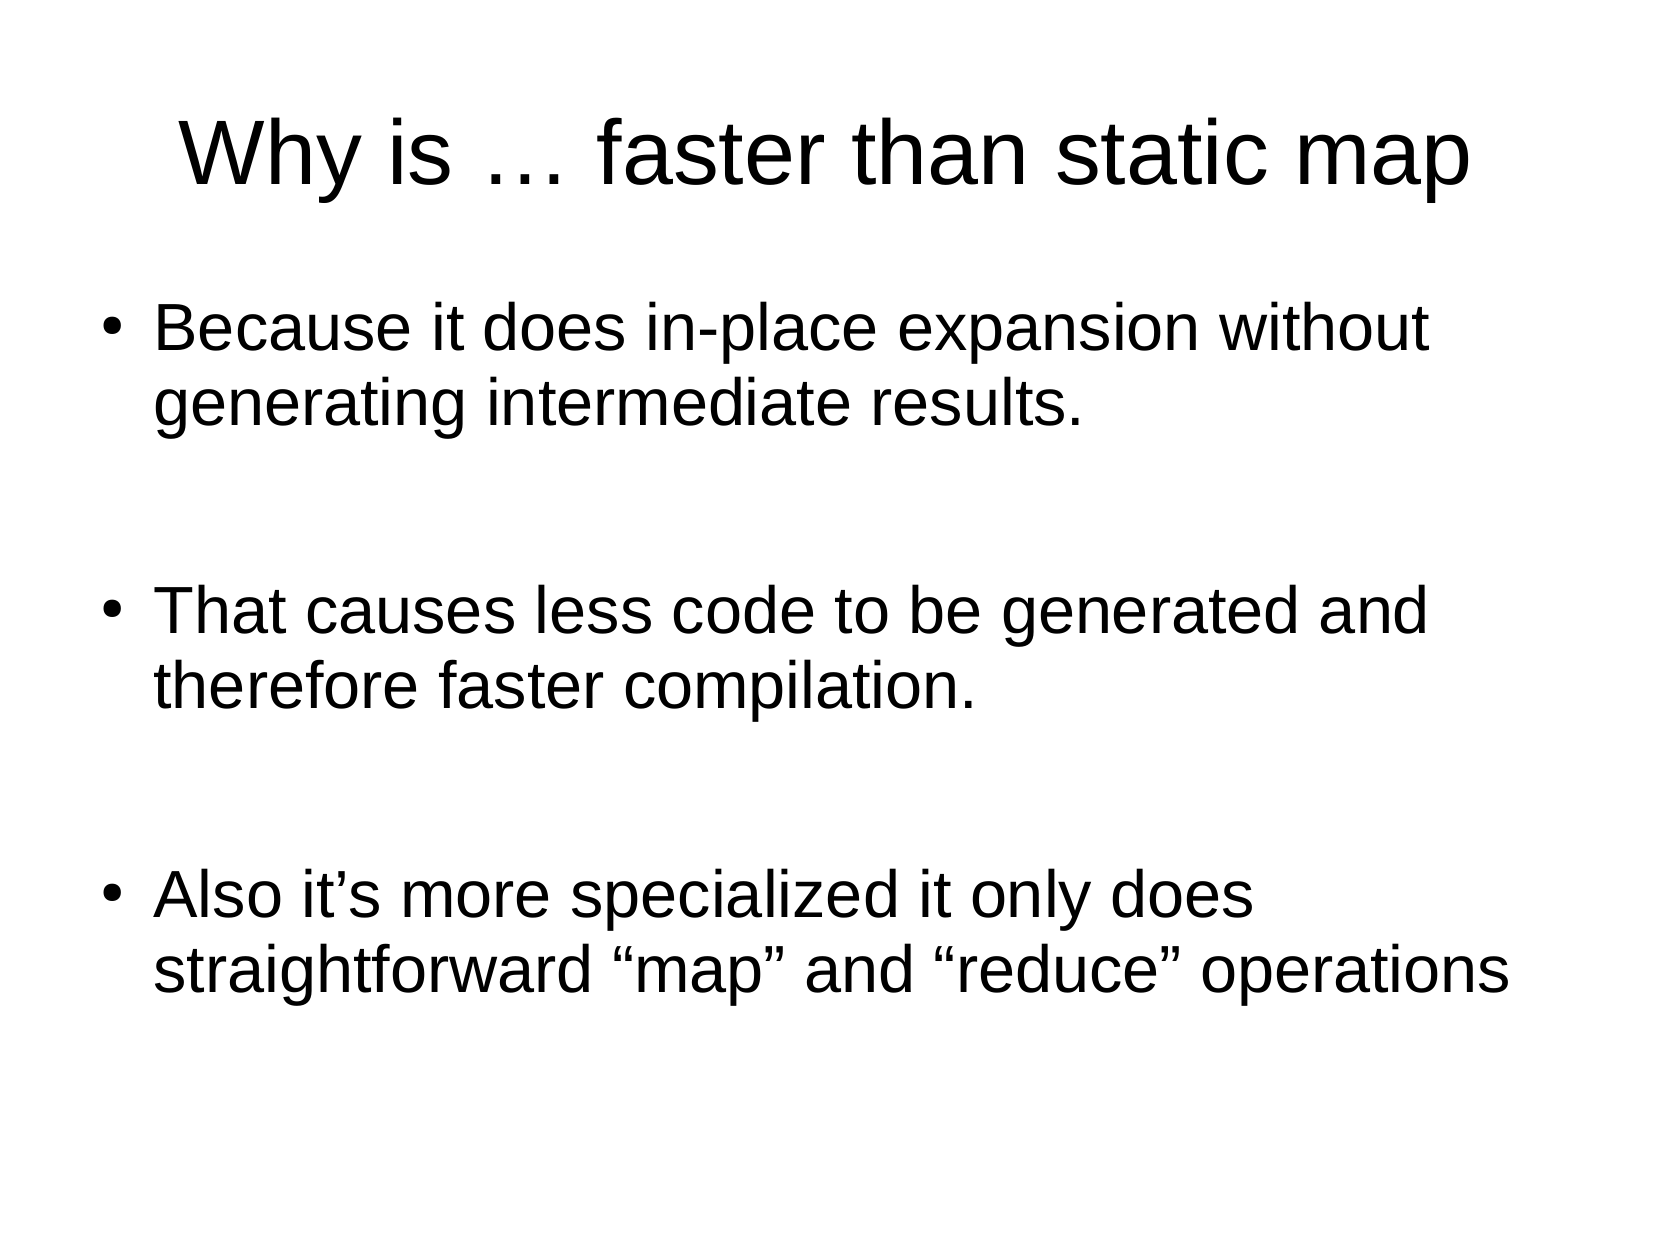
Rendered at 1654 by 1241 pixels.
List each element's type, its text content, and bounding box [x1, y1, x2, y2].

list Because it does in-place expansion without generating intermediate results. That causes less code to be generated and therefore faster compilation. Also it’s more specialized it only does straightforward “map” and “reduce” operations [82, 290, 1571, 1010]
title Why is … faster than static map [82, 49, 1571, 257]
